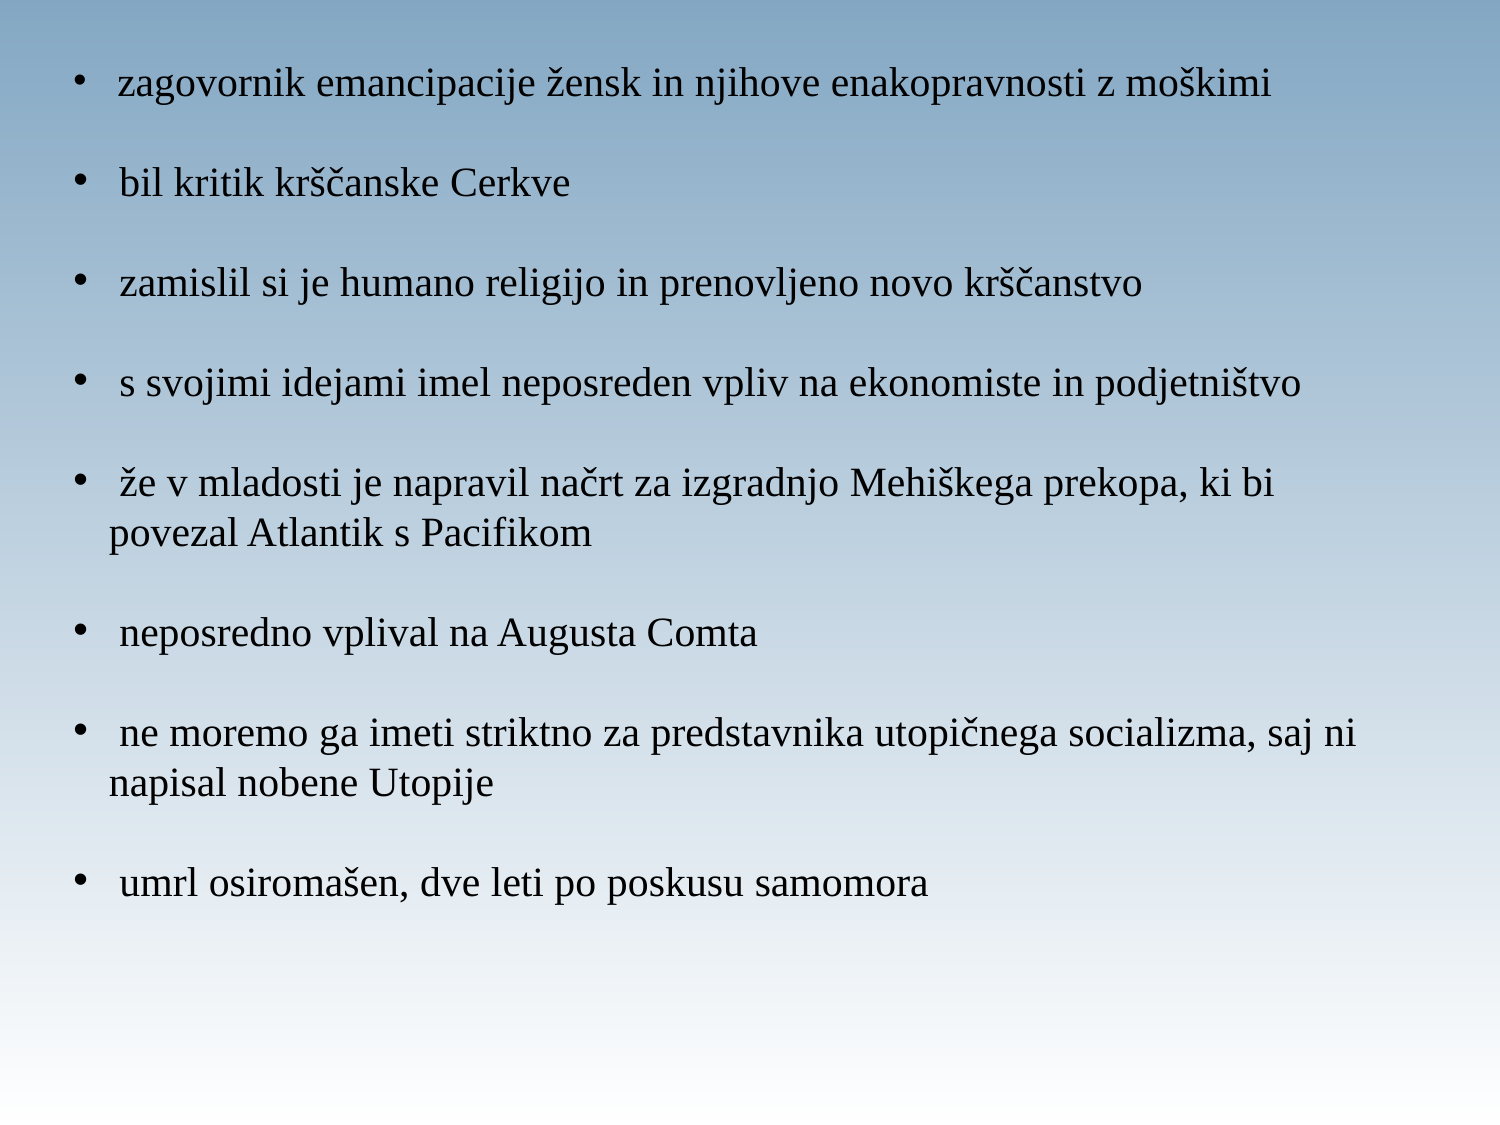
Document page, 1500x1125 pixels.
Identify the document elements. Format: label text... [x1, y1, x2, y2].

text_box zagovornik emancipacije žensk in njihove enakopravnosti z moškimi bil kritik krščanske Cerkve zamislil si je humano religijo in prenovljeno novo krščanstvo s svojimi idejami imel neposreden vpliv na ekonomiste in podjetništvo že v mladosti je napravil načrt za izgradnjo Mehiškega prekopa, ki bi povezal Atlantik s Pacifikom neposredno vplival na Augusta Comta ne moremo ga imeti striktno za predstavnika utopičnega socializma, saj ni napisal nobene Utopije umrl osiromašen, dve leti po poskusu samomora [58, 46, 1418, 913]
